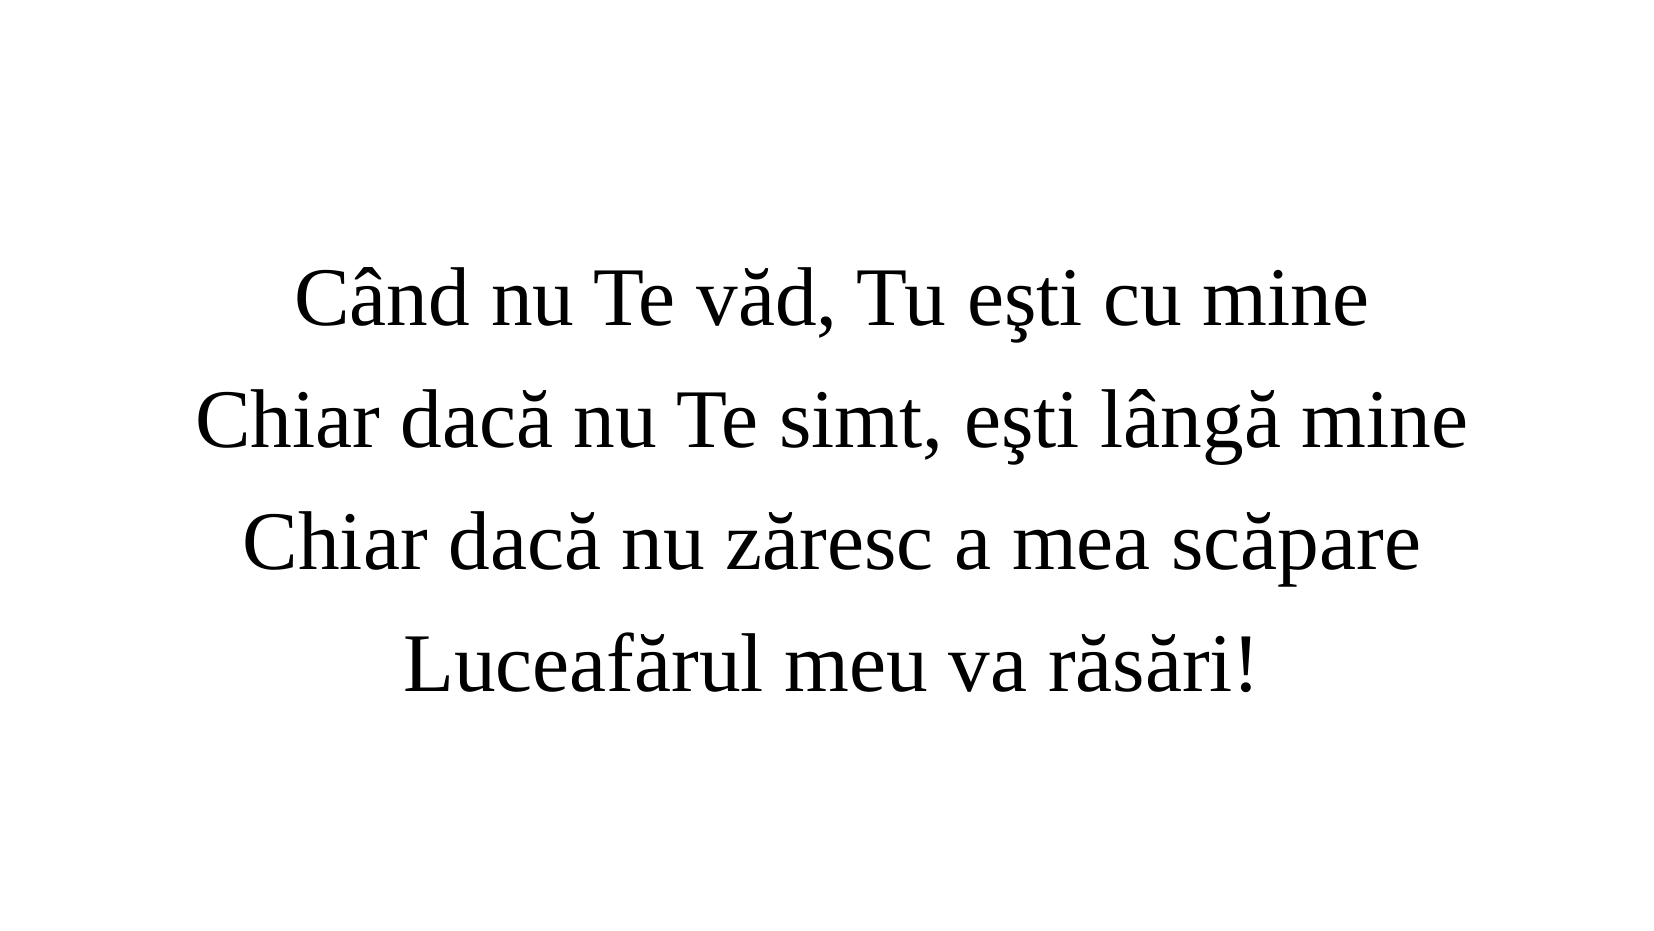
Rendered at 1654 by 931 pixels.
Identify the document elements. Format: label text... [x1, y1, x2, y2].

subtitle Când nu Te văd, Tu eşti cu mine Chiar dacă nu Te simt, eşti lângă mine Chiar dacă nu zăresc a mea scăpare Luceafărul meu va răsări! [94, 238, 1571, 712]
